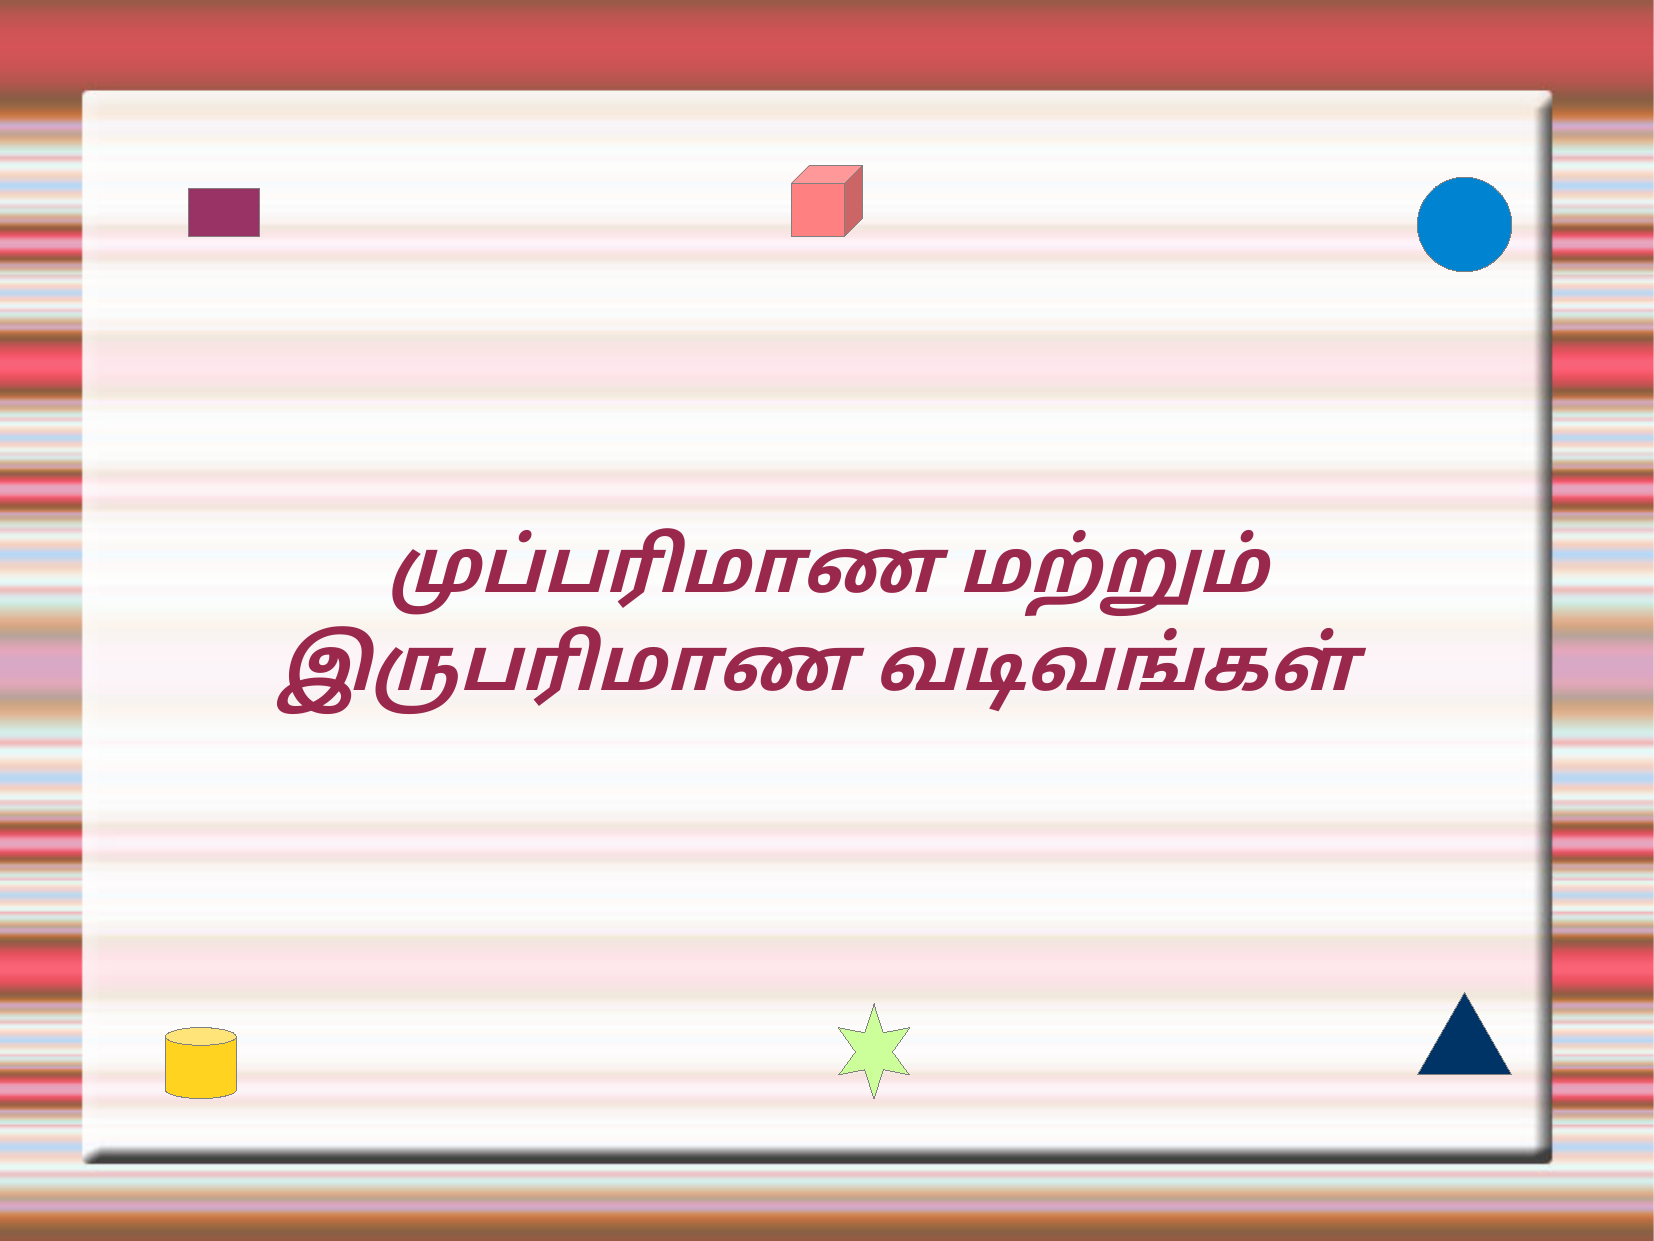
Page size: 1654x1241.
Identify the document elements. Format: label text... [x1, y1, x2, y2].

text_box [791, 165, 863, 237]
picture [0, 0, 1654, 1241]
subtitle முப்பரிமாண மற்றும் இருபரிமாண வடிவங்கள் [121, 114, 1534, 1132]
text_box [188, 188, 260, 237]
text_box [165, 1038, 237, 1099]
text_box [1417, 177, 1512, 272]
text_box [1417, 992, 1512, 1075]
text_box [838, 1003, 910, 1099]
